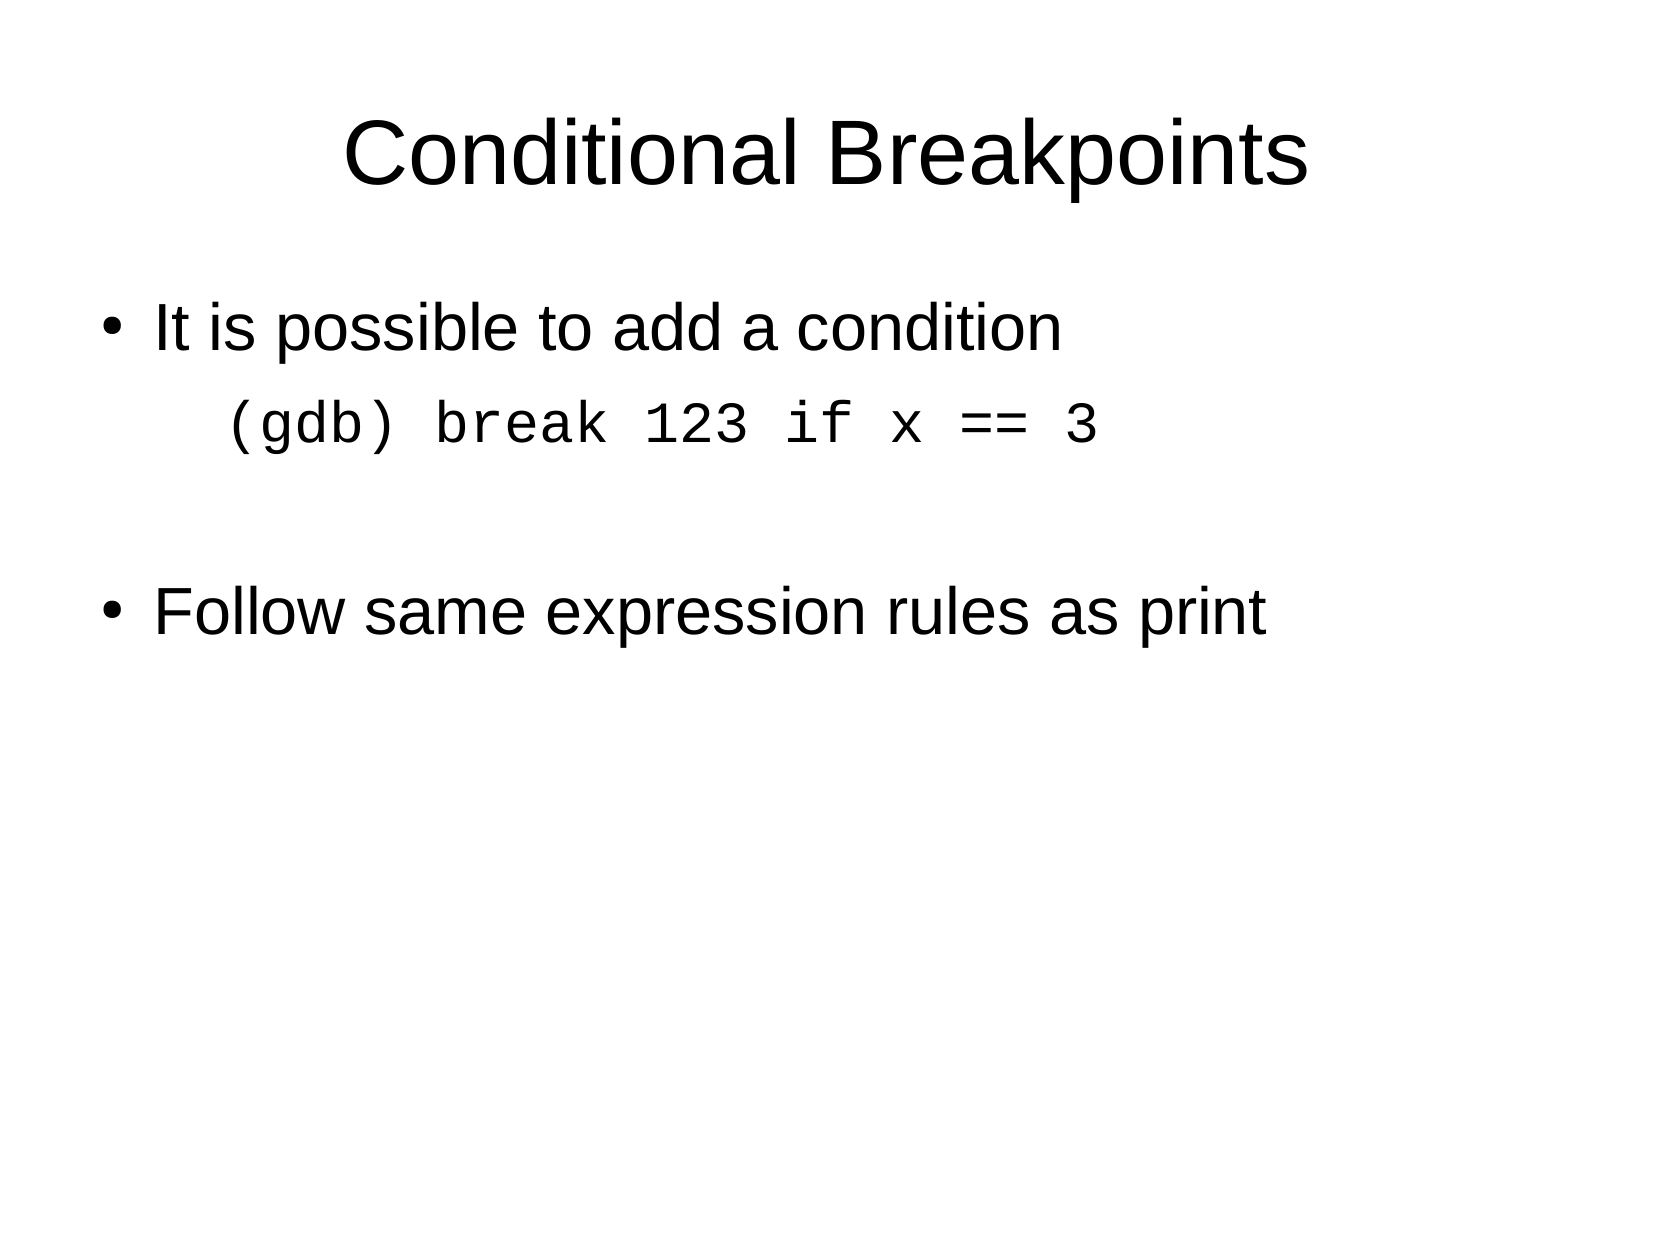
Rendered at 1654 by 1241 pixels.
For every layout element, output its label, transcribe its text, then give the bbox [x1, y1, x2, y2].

list It is possible to add a condition (gdb) break 123 if x == 3 Follow same expression rules as print [82, 290, 1571, 1109]
title Conditional Breakpoints [82, 49, 1571, 257]
